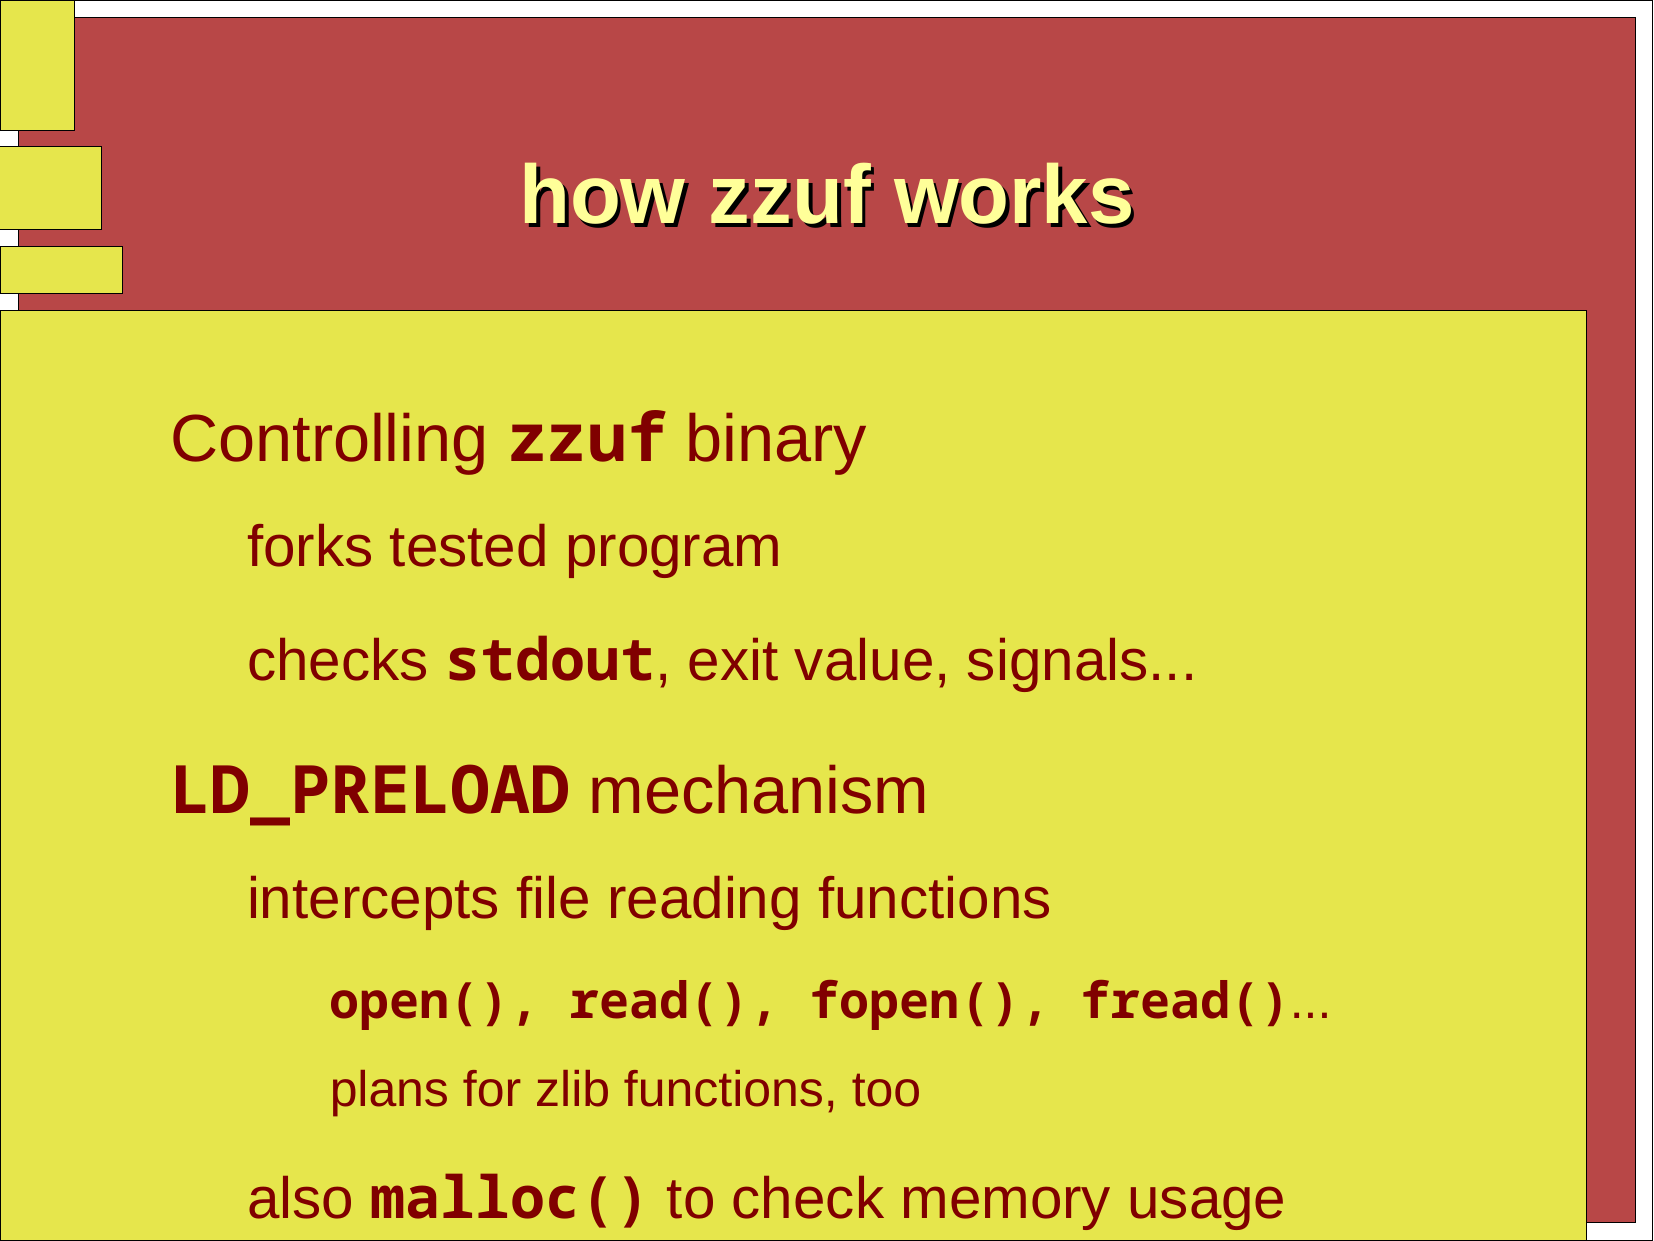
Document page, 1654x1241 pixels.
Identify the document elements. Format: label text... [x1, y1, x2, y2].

list Controlling zzuf binary forks tested program checks stdout, exit value, signals... LD_PRELOAD mechanism intercepts file reading functions open(), read(), fopen(), fread()... plans for zlib functions, too also malloc() to check memory usage more portable than ptrace, kernel land... [152, 344, 1534, 1222]
title how zzuf works [121, 91, 1534, 299]
